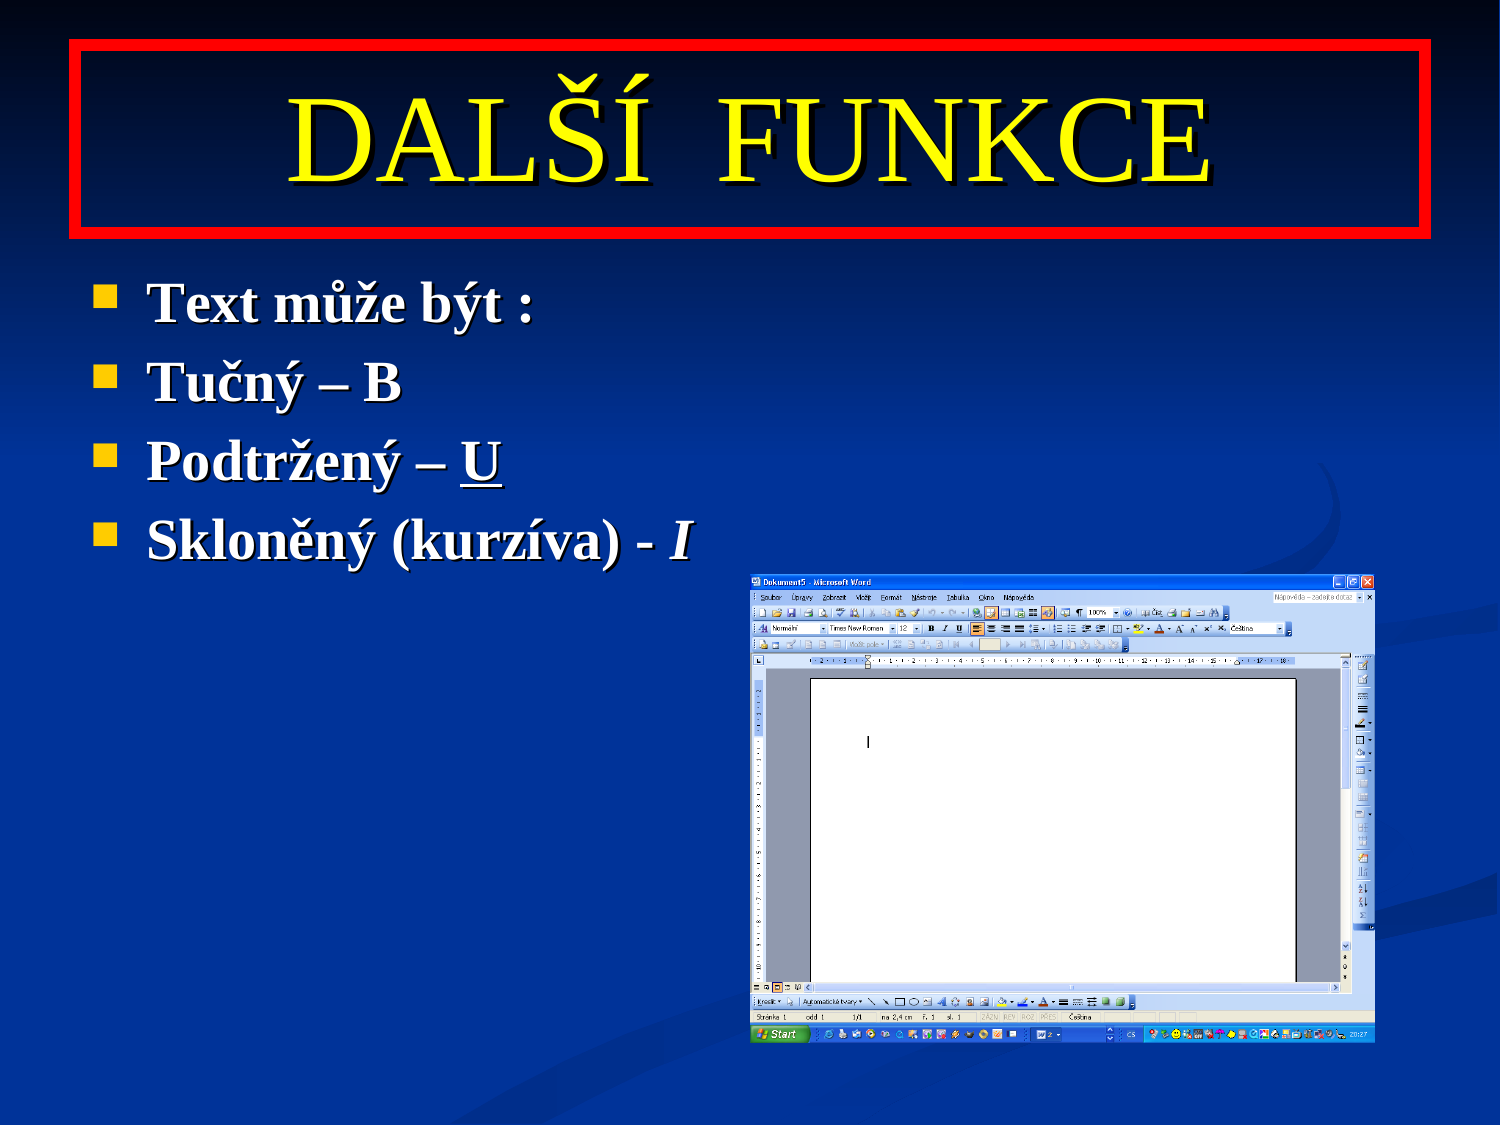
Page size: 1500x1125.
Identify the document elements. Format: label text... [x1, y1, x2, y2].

text_box [750, 574, 1375, 1044]
list Text může být : Tučný – B Podtržený – U Skloněný (kurzíva) - I [74, 262, 775, 1006]
title DALŠÍ FUNKCE [75, 45, 1426, 233]
